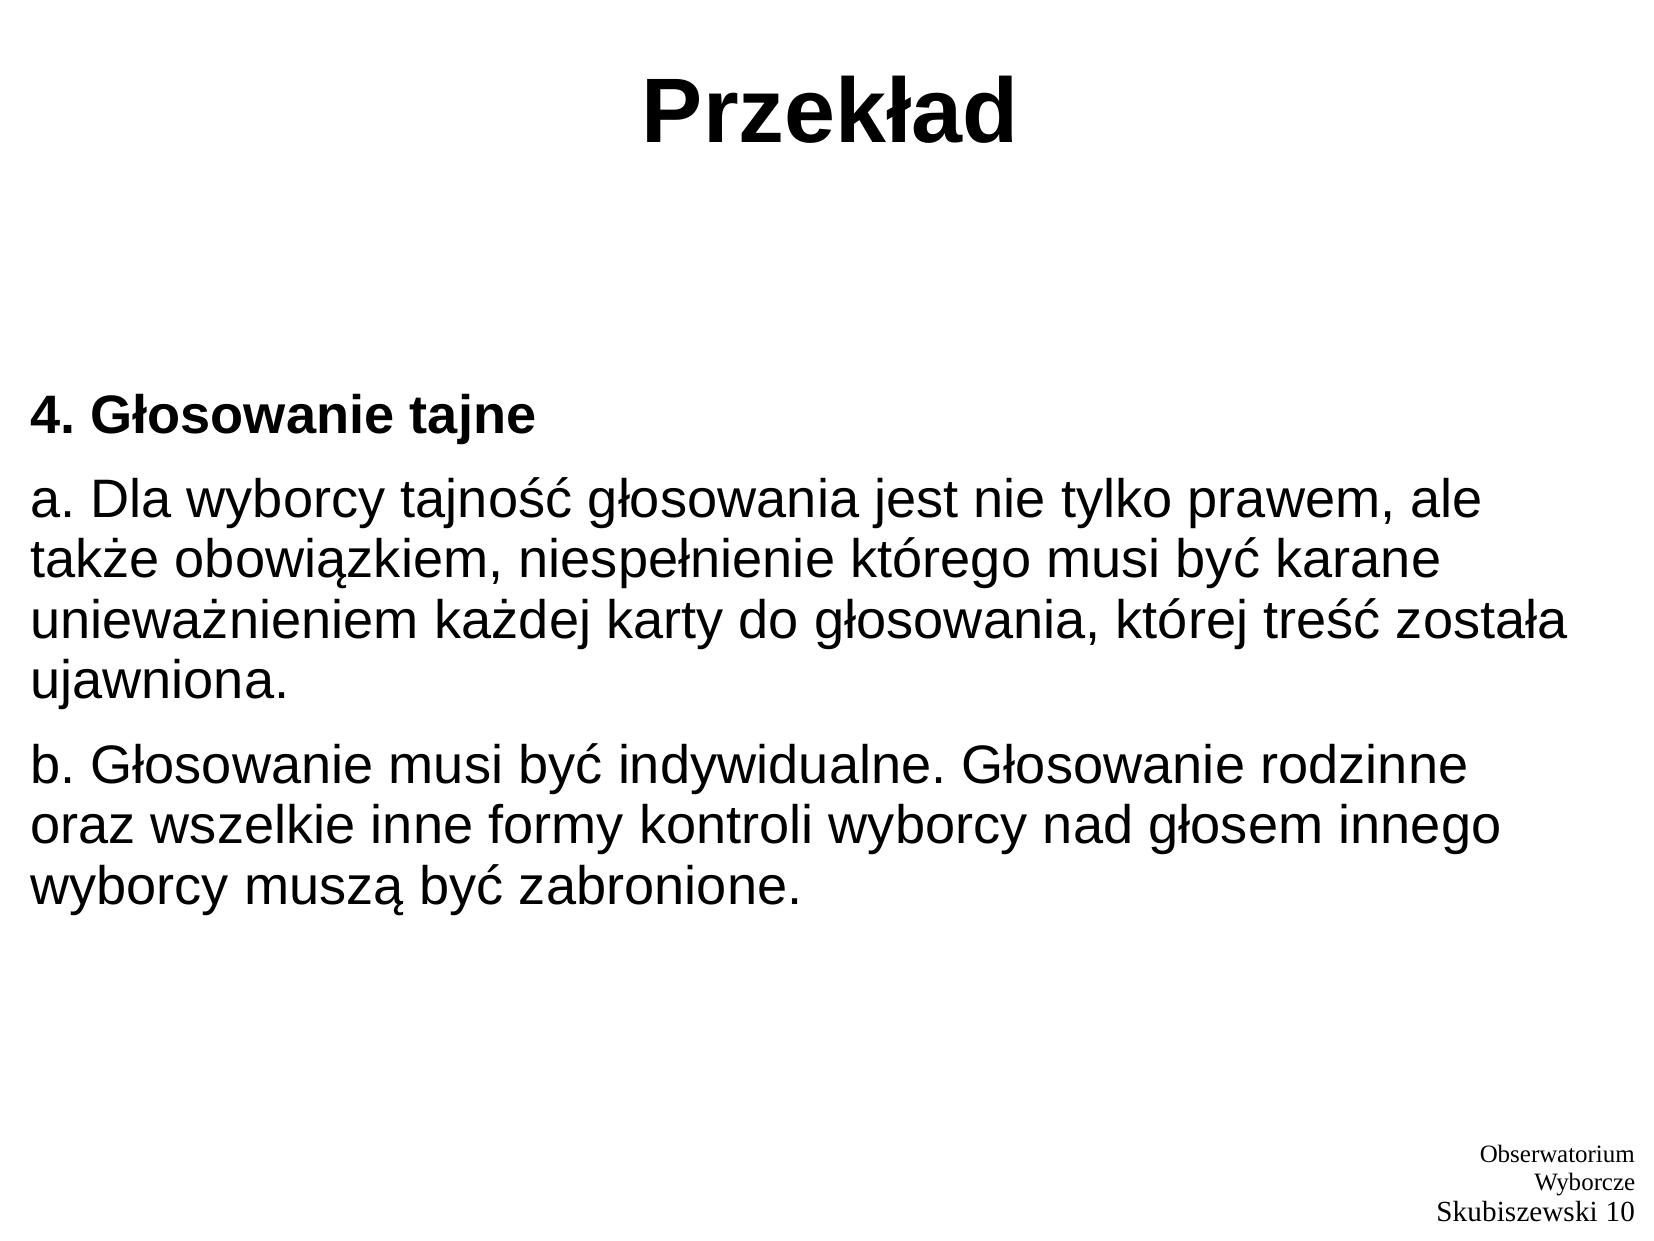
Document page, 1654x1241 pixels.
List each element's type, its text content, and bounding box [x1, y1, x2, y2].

text_box [819, 581, 850, 658]
list 4. Głosowanie tajne a. Dla wyborcy tajność głosowania jest nie tylko prawem, ale także obowiązkiem, niespełnienie którego musi być karane unieważnieniem każdej karty do głosowania, której treść została ujawniona. b. Głosowanie musi być indywidualne. Głosowanie rodzinne oraz wszelkie inne formy kontroli wyborcy nad głosem innego wyborcy muszą być zabronione. [30, 300, 1583, 1201]
title Przekład [86, 60, 1575, 266]
